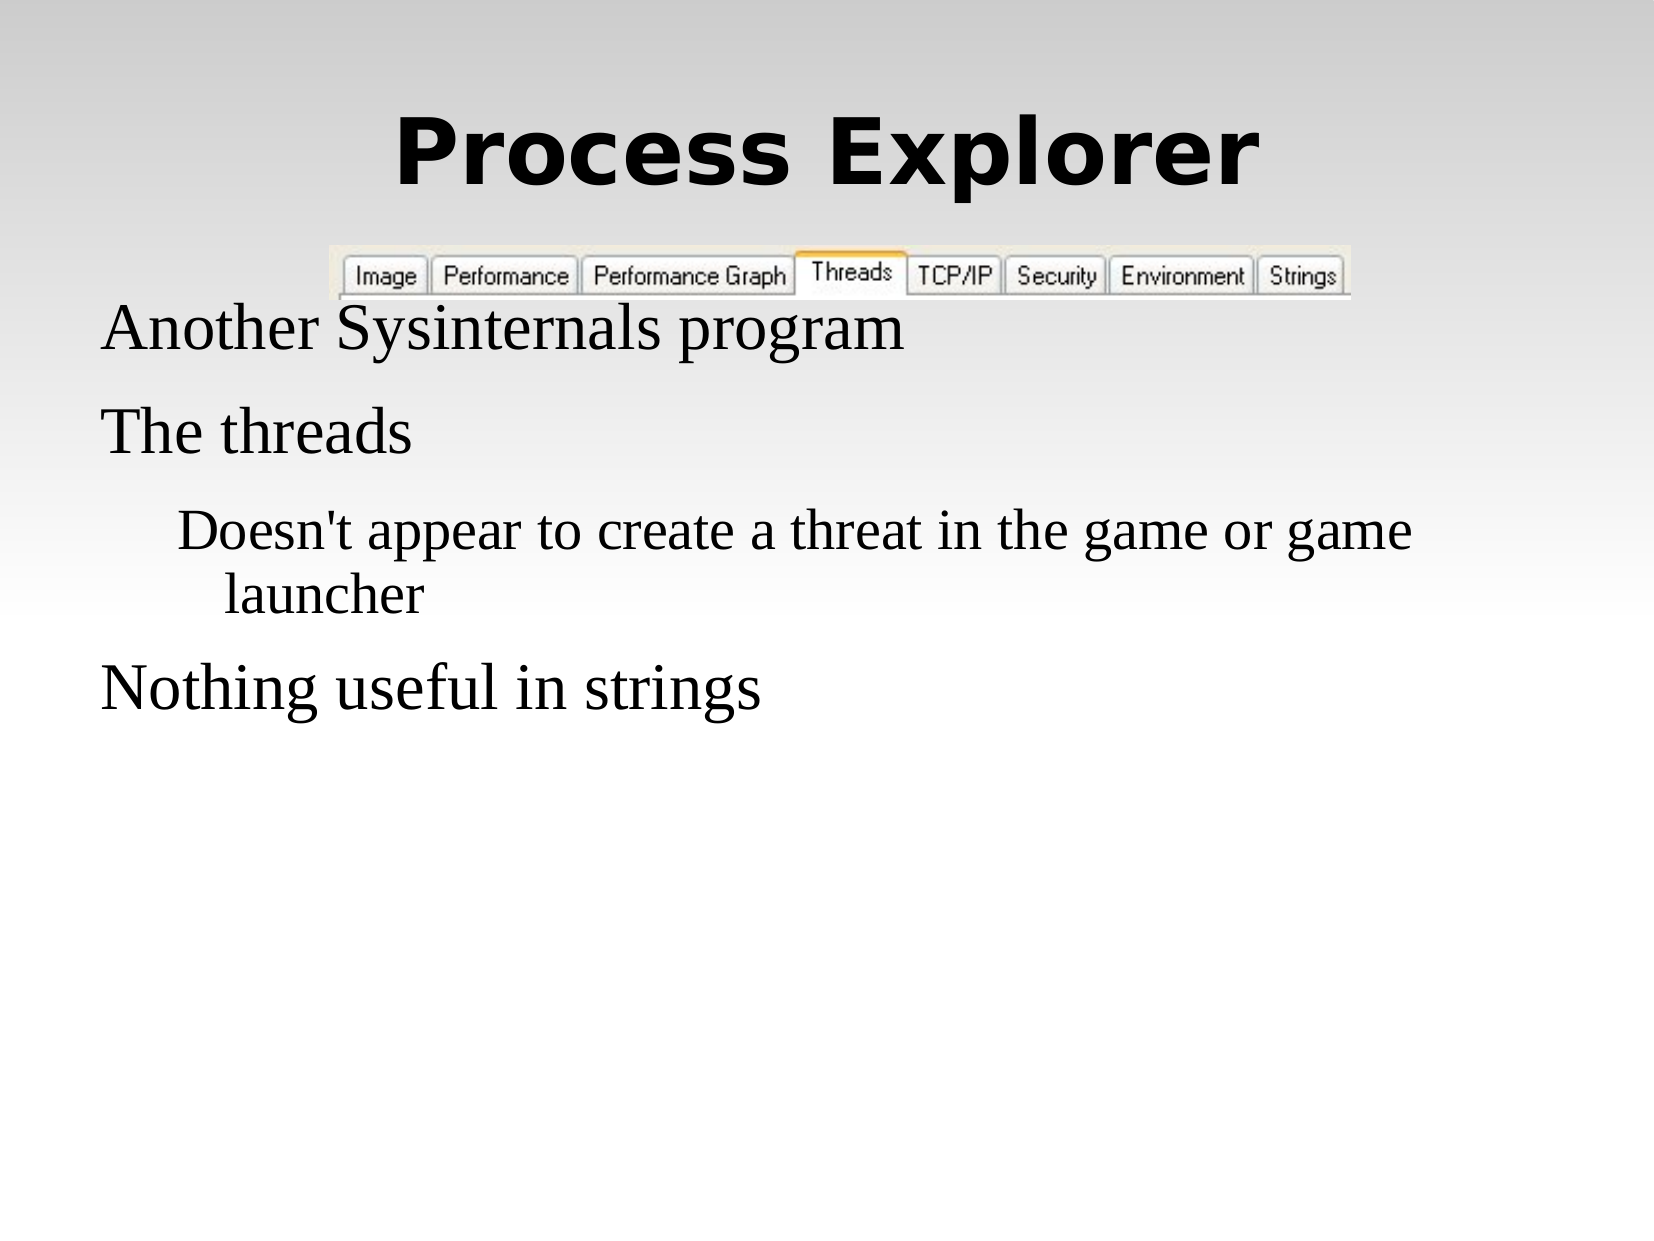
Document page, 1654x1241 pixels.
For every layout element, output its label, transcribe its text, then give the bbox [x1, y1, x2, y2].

picture [329, 245, 1351, 301]
list Another Sysinternals program The threads Doesn't appear to create a threat in the game or game launcher Nothing useful in strings [82, 290, 1571, 1094]
title Process Explorer [82, 56, 1571, 250]
